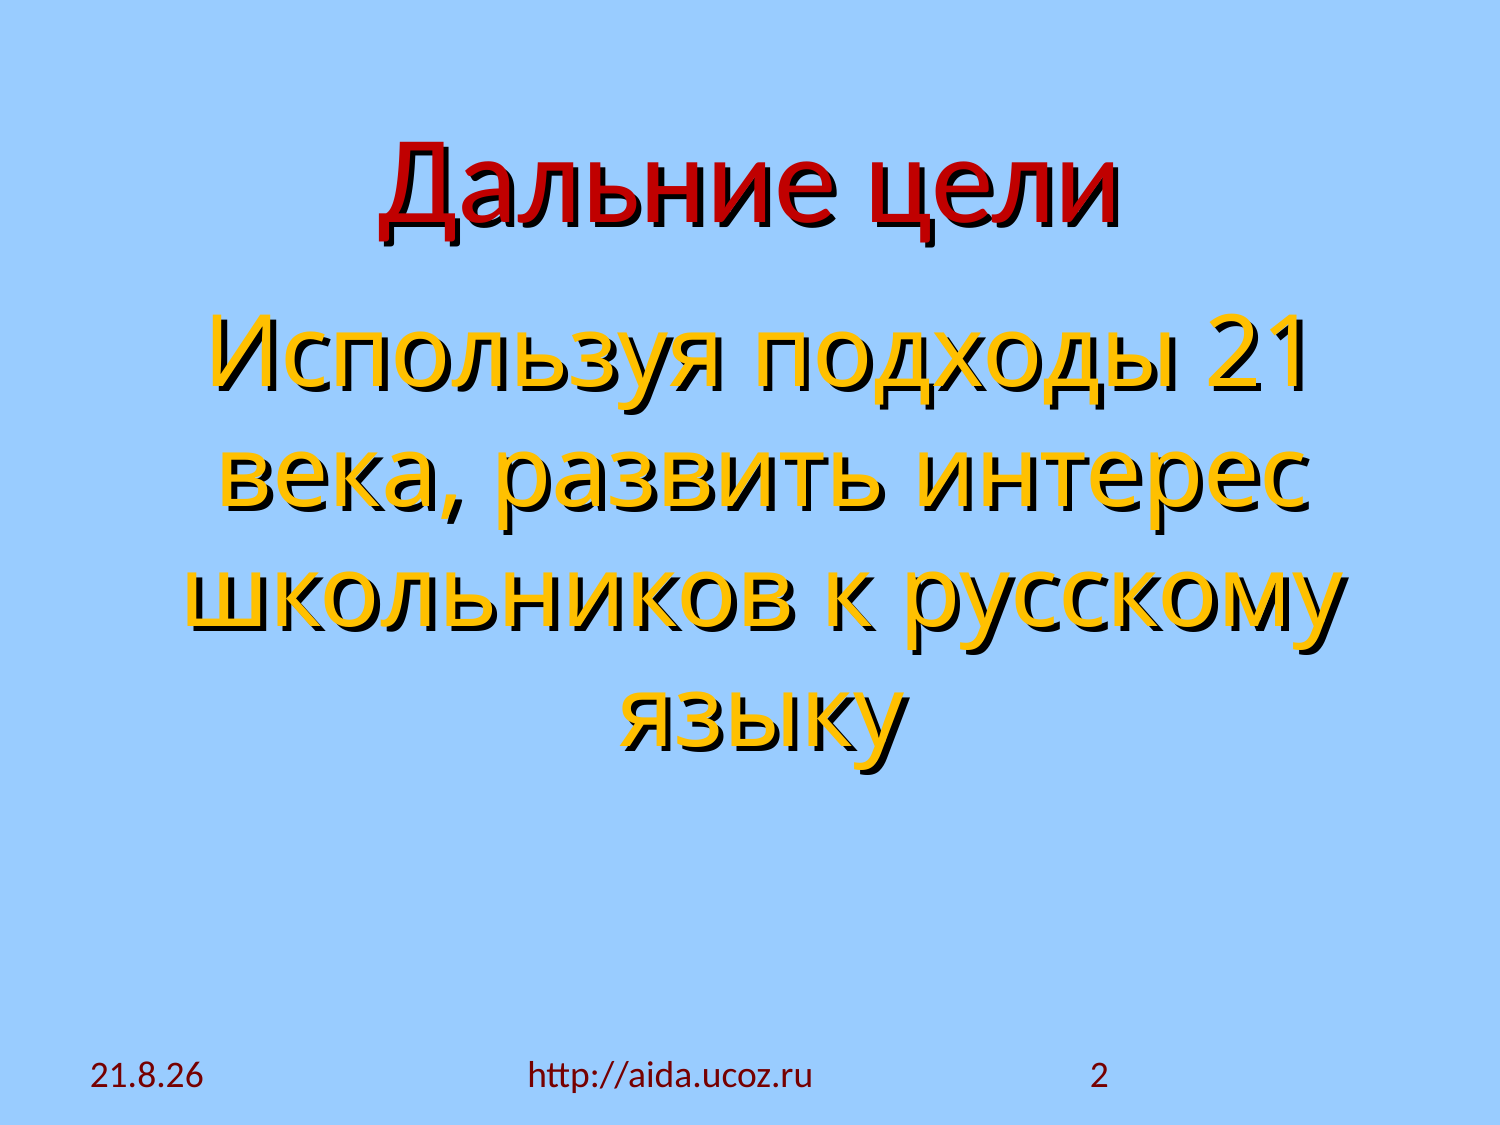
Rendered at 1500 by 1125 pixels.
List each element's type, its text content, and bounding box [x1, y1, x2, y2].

footer http://aida.ucoz.ru [512, 1042, 988, 1103]
subtitle Используя подходы 21 века, развить интерес школьников к русскому языку [100, 278, 1424, 925]
slide_number <номер> [1074, 1042, 1425, 1103]
slide_number 13.12.11 [75, 1042, 425, 1103]
title Дальние цели [112, 90, 1388, 185]
